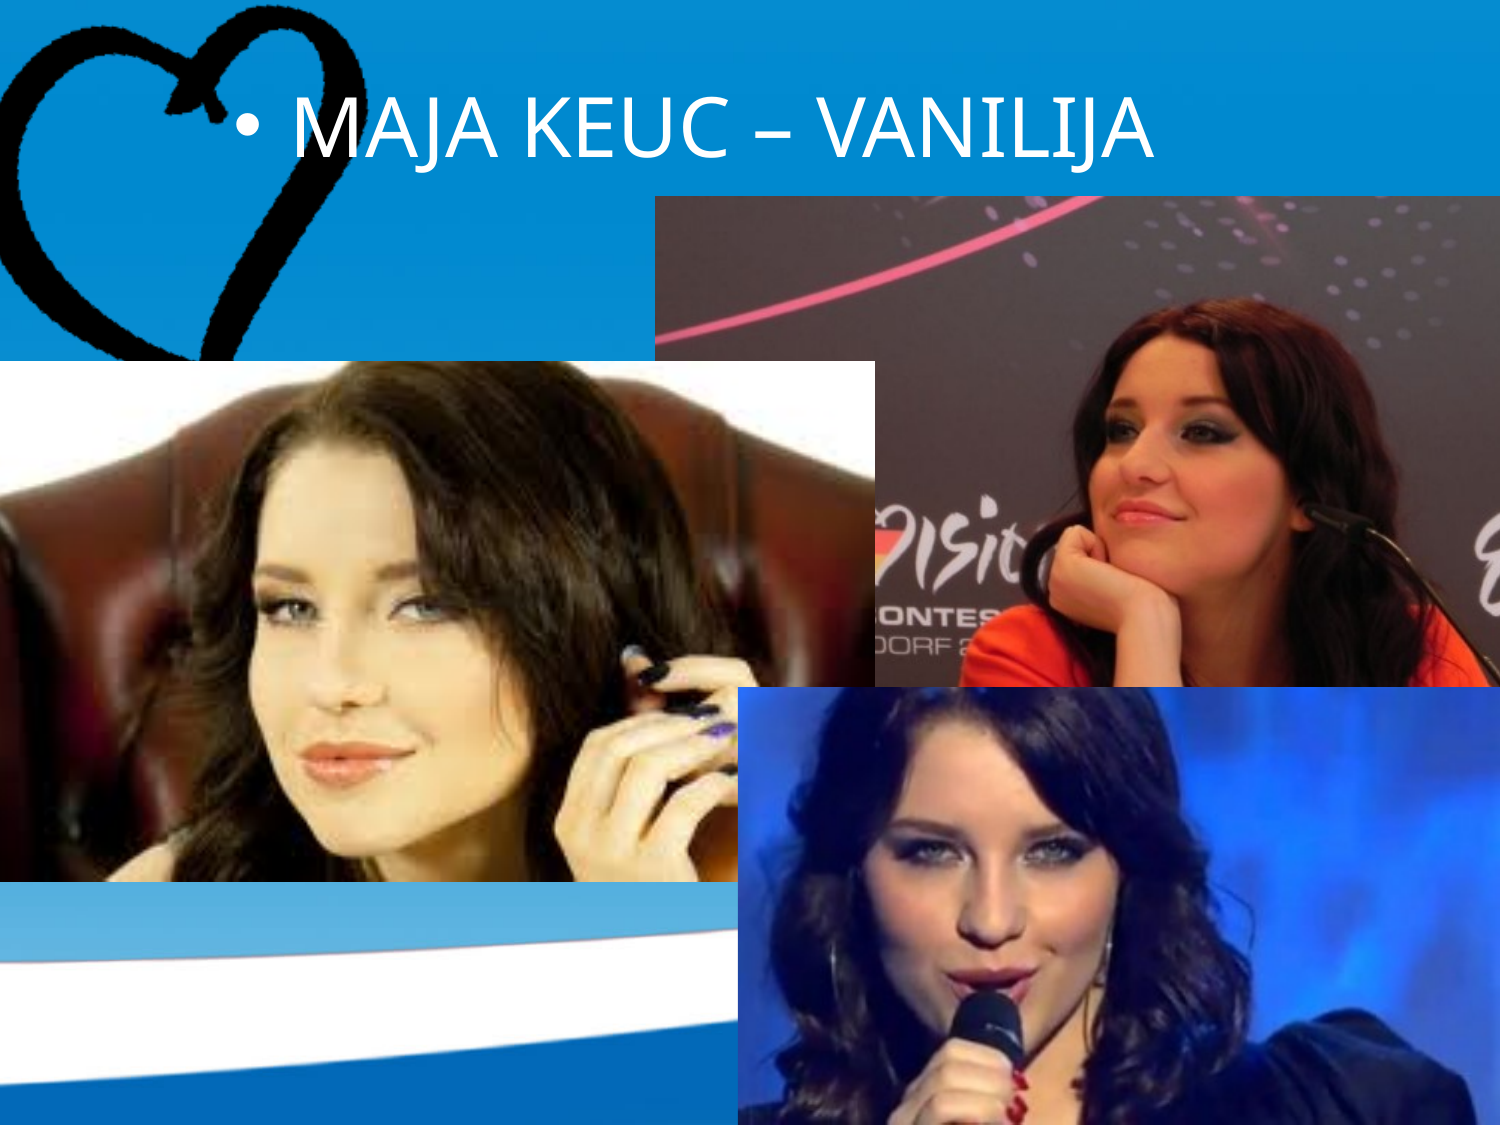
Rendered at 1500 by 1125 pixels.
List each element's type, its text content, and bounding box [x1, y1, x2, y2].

list MAJA KEUC – VANILIJA [218, 66, 1500, 361]
picture [0, 7, 1500, 1125]
